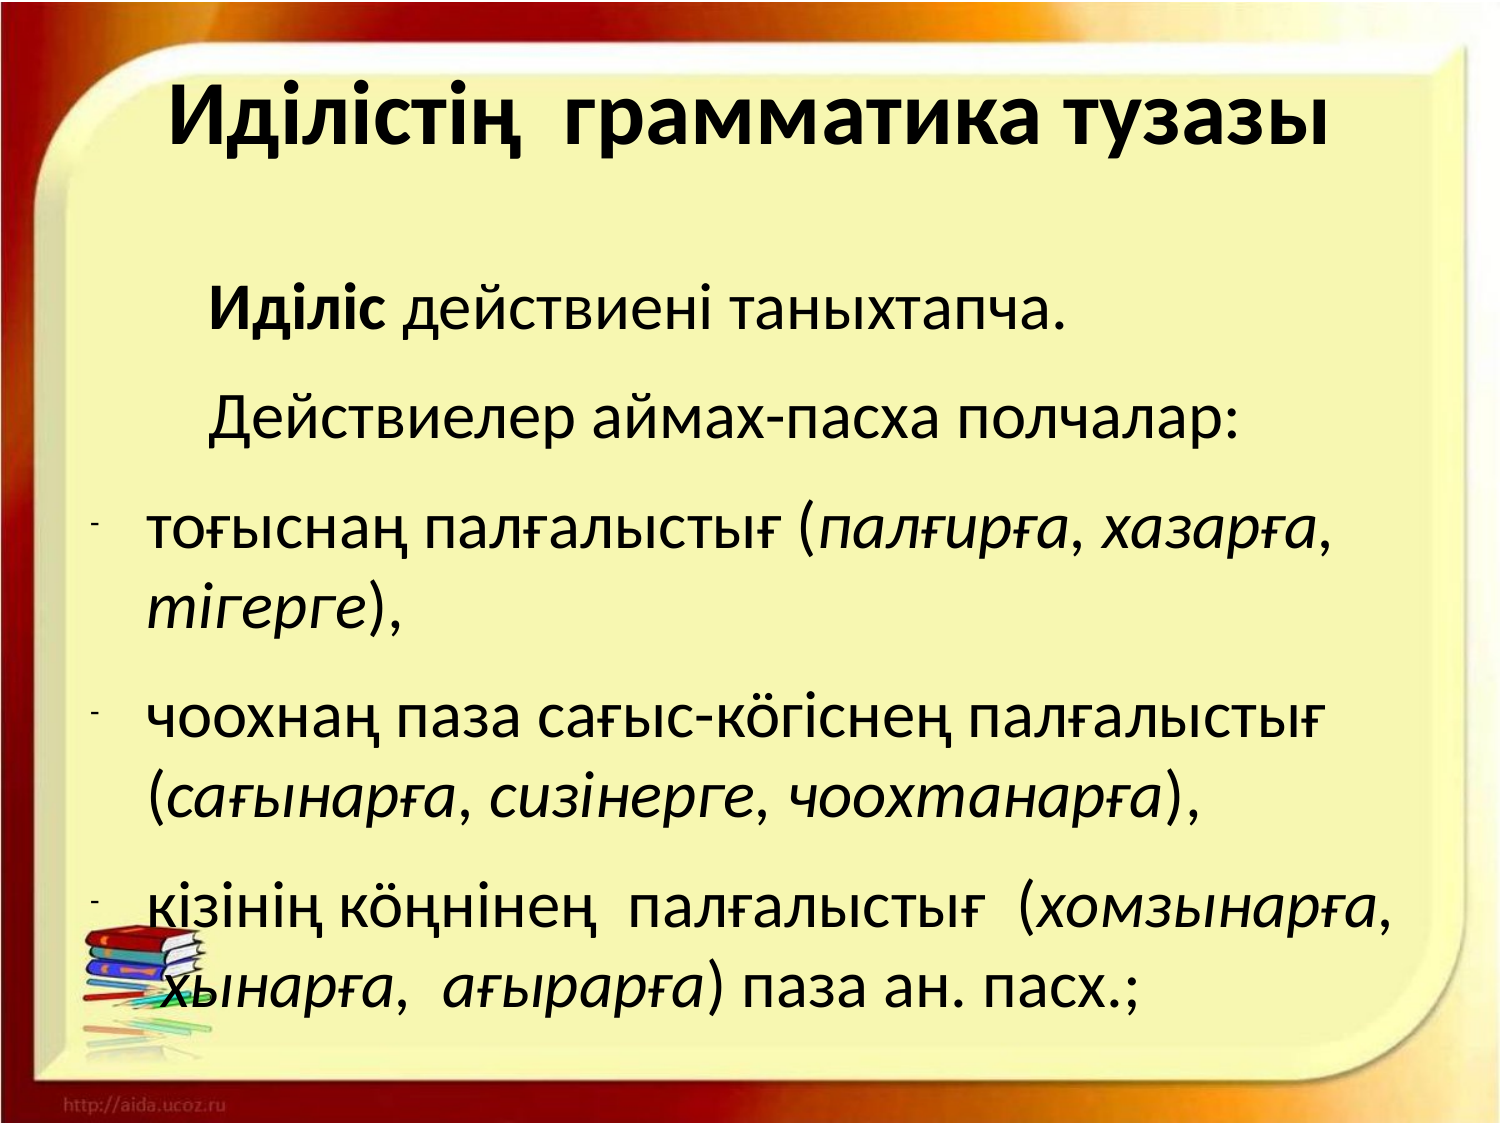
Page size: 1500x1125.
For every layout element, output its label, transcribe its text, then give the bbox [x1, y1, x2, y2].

title Идiлiстiң грамматика тузазы [75, 45, 1425, 233]
picture [0, 2, 1500, 1123]
list Идiлiс действиенi таныхтапча. Действиелер аймах-пасха полчалар: тоғыснаң палғалыстығ (палғирға, хазарға, тiгерге), чоохнаң паза сағыс-кӧгiснең палғалыстығ (сағынарға, сизiнерге, чоохтанарға), кiзiнiң кӧңнiнең палғалыстығ (хомзынарға, хынарға, ағырарға) паза ан. пасх.; [75, 255, 1425, 1071]
